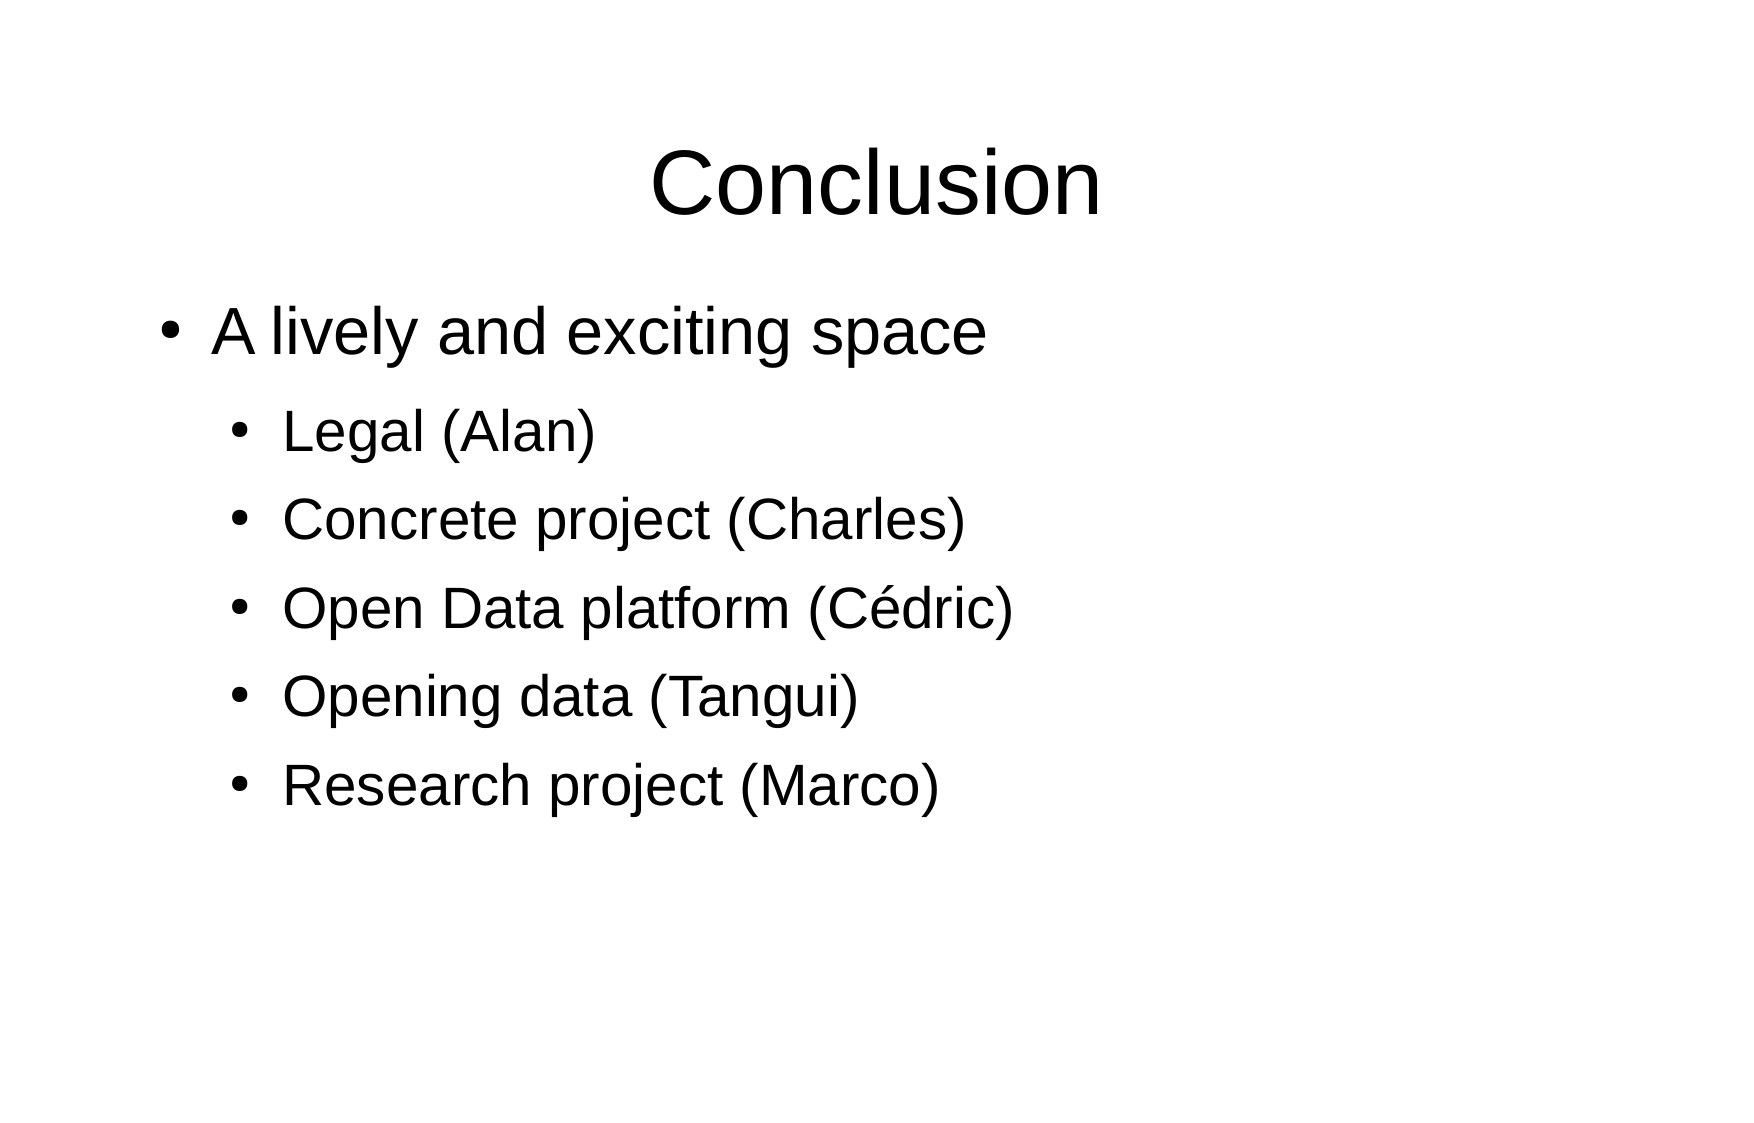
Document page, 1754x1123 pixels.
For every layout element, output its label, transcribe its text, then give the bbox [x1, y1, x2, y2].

list A lively and exciting space Legal (Alan) Concrete project (Charles) Open Data platform (Cédric) Opening data (Tangui) Research project (Marco) [140, 293, 1614, 957]
title Conclusion [140, 99, 1614, 267]
